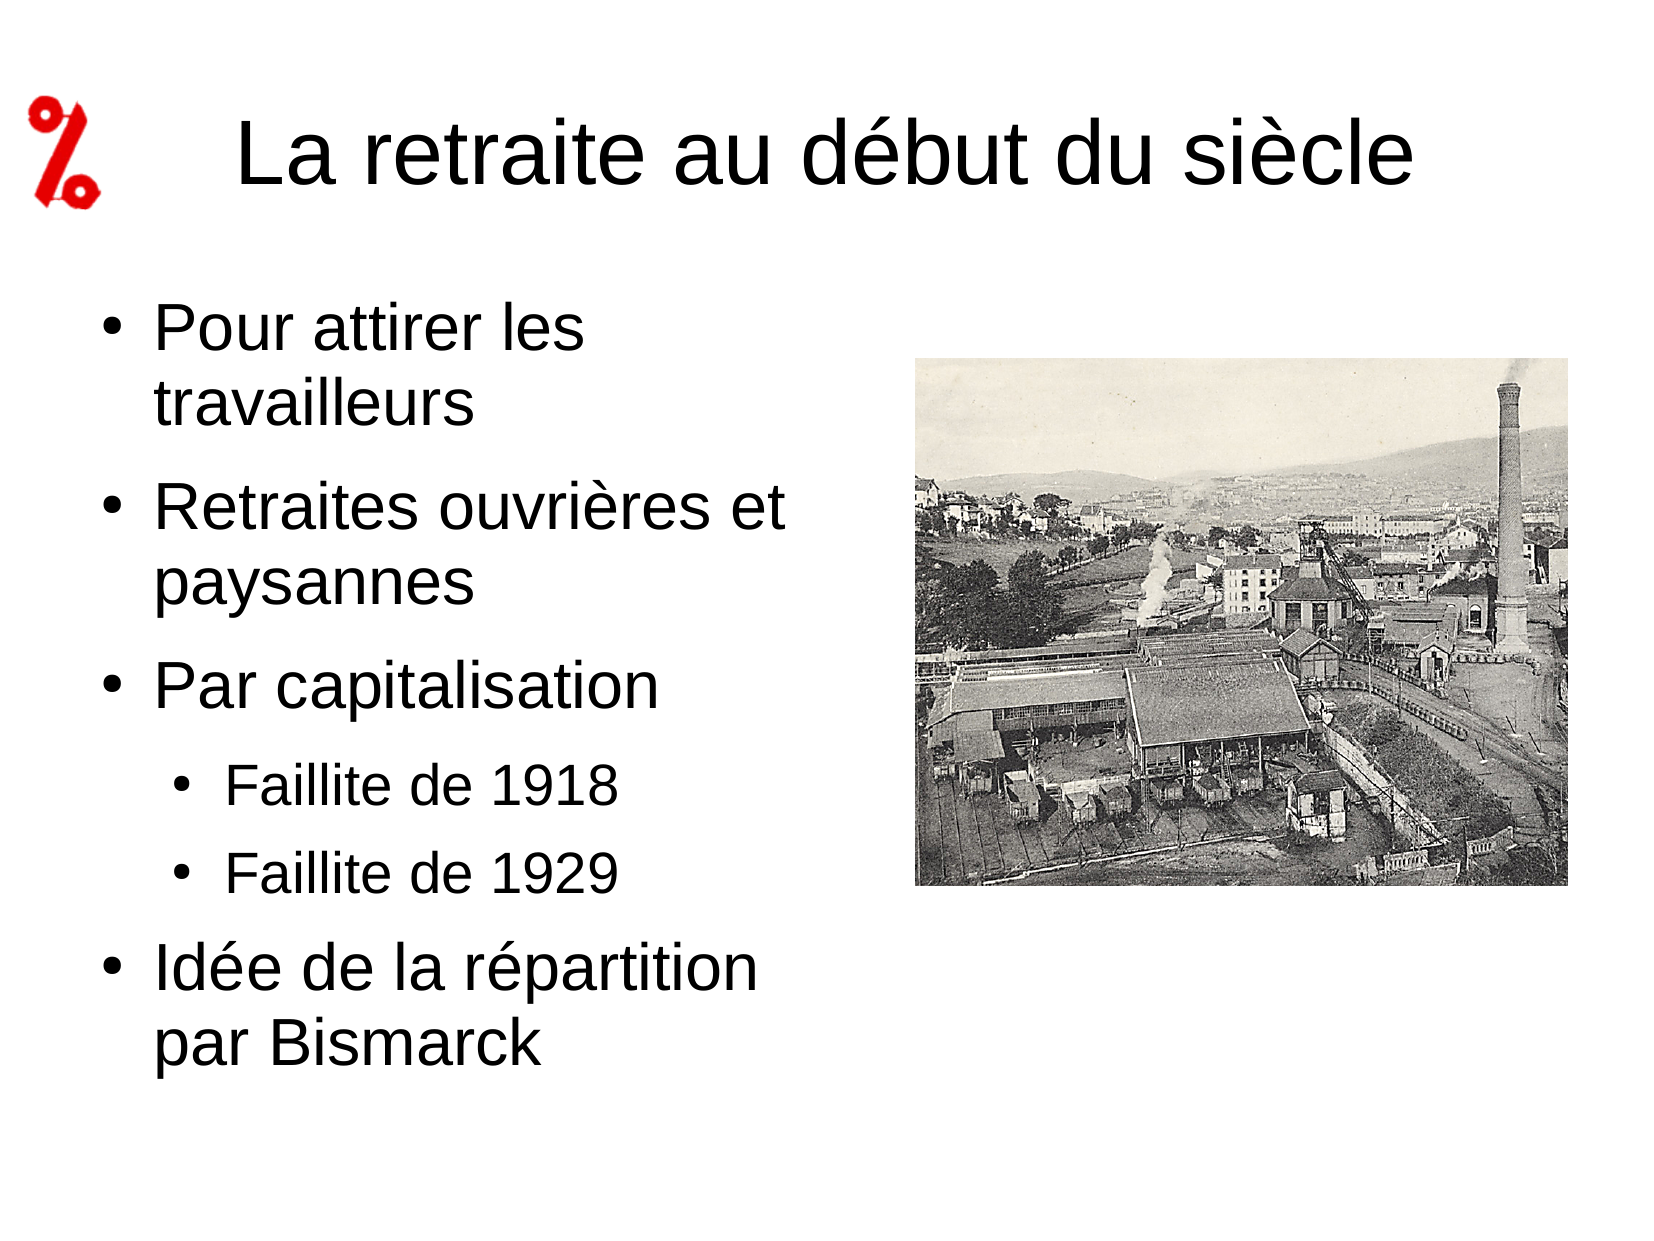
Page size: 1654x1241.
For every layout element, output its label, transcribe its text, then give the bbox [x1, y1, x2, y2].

picture [915, 358, 1568, 886]
title La retraite au début du siècle [82, 56, 1571, 250]
picture [0, 88, 82, 219]
list Pour attirer les travailleurs Retraites ouvrières et paysannes Par capitalisation Faillite de 1918 Faillite de 1929 Idée de la répartition par Bismarck [82, 290, 809, 1109]
